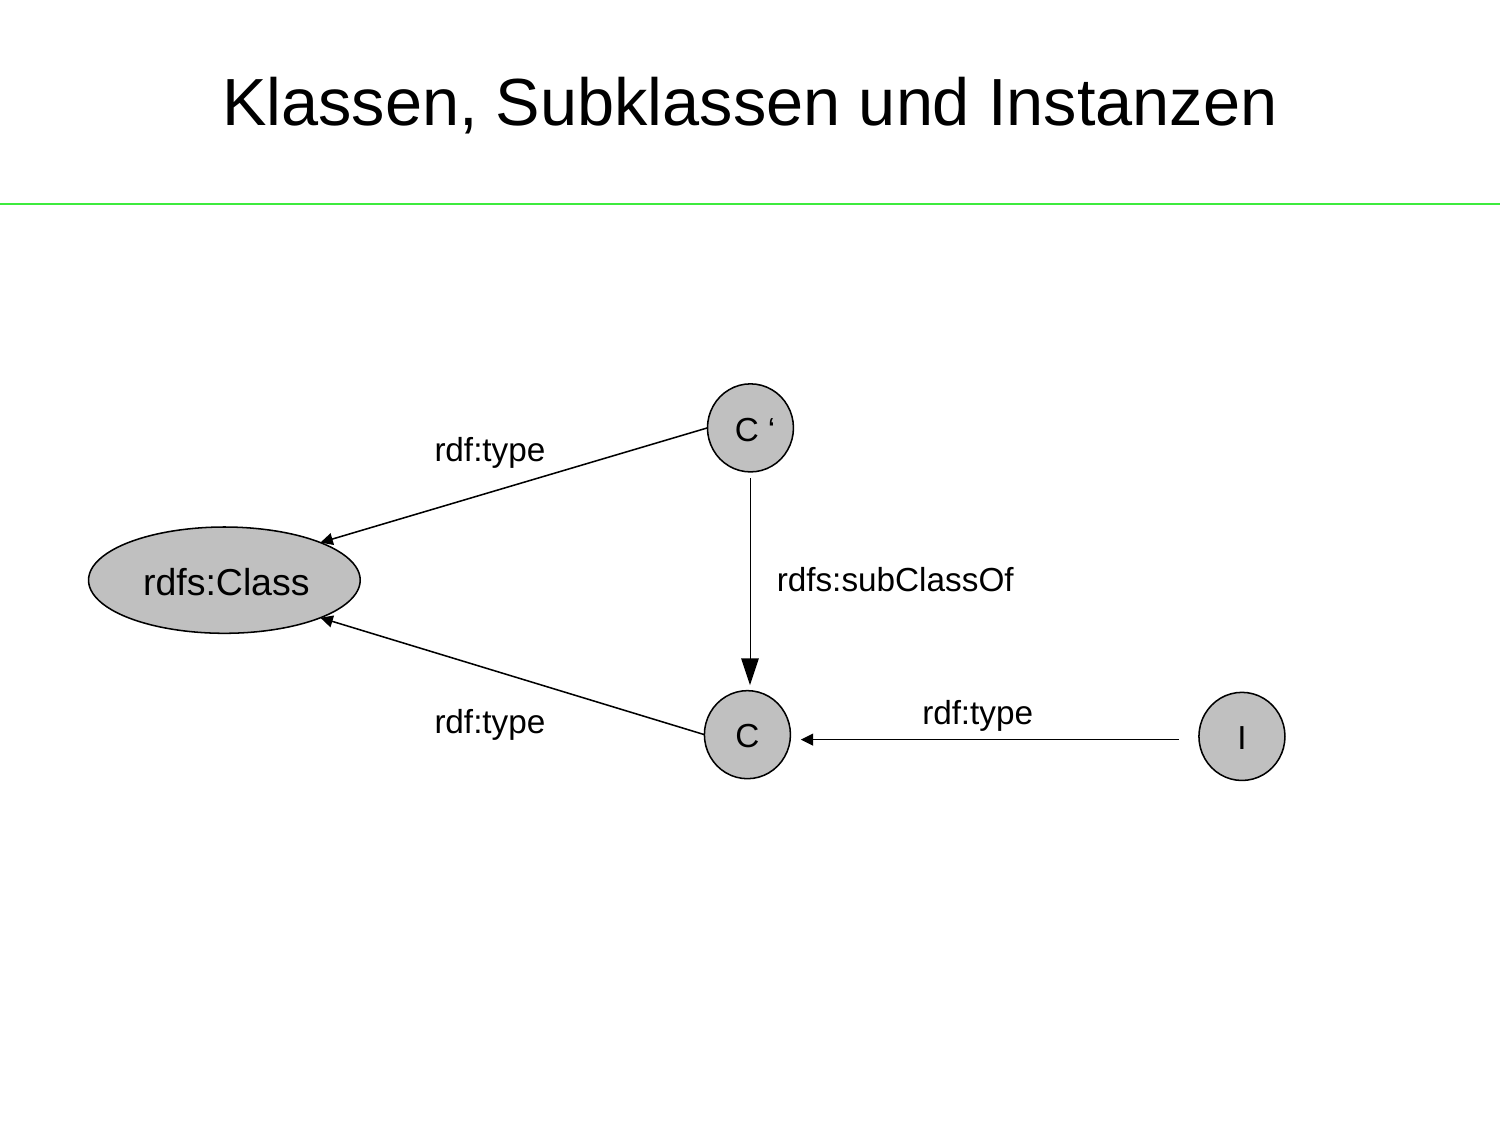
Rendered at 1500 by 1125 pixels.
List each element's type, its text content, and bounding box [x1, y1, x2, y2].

text_box C ‘ [707, 383, 794, 472]
text_box rdfs:Class [88, 527, 361, 634]
text_box C [704, 690, 791, 779]
text_box rdf:type [907, 683, 1049, 739]
text_box I [1198, 692, 1285, 781]
text_box rdfs:subClassOf [762, 550, 1029, 607]
title Klassen, Subklassen und Instanzen [75, 49, 1426, 155]
text_box rdf:type [419, 692, 561, 748]
text_box rdf:type [419, 420, 561, 477]
